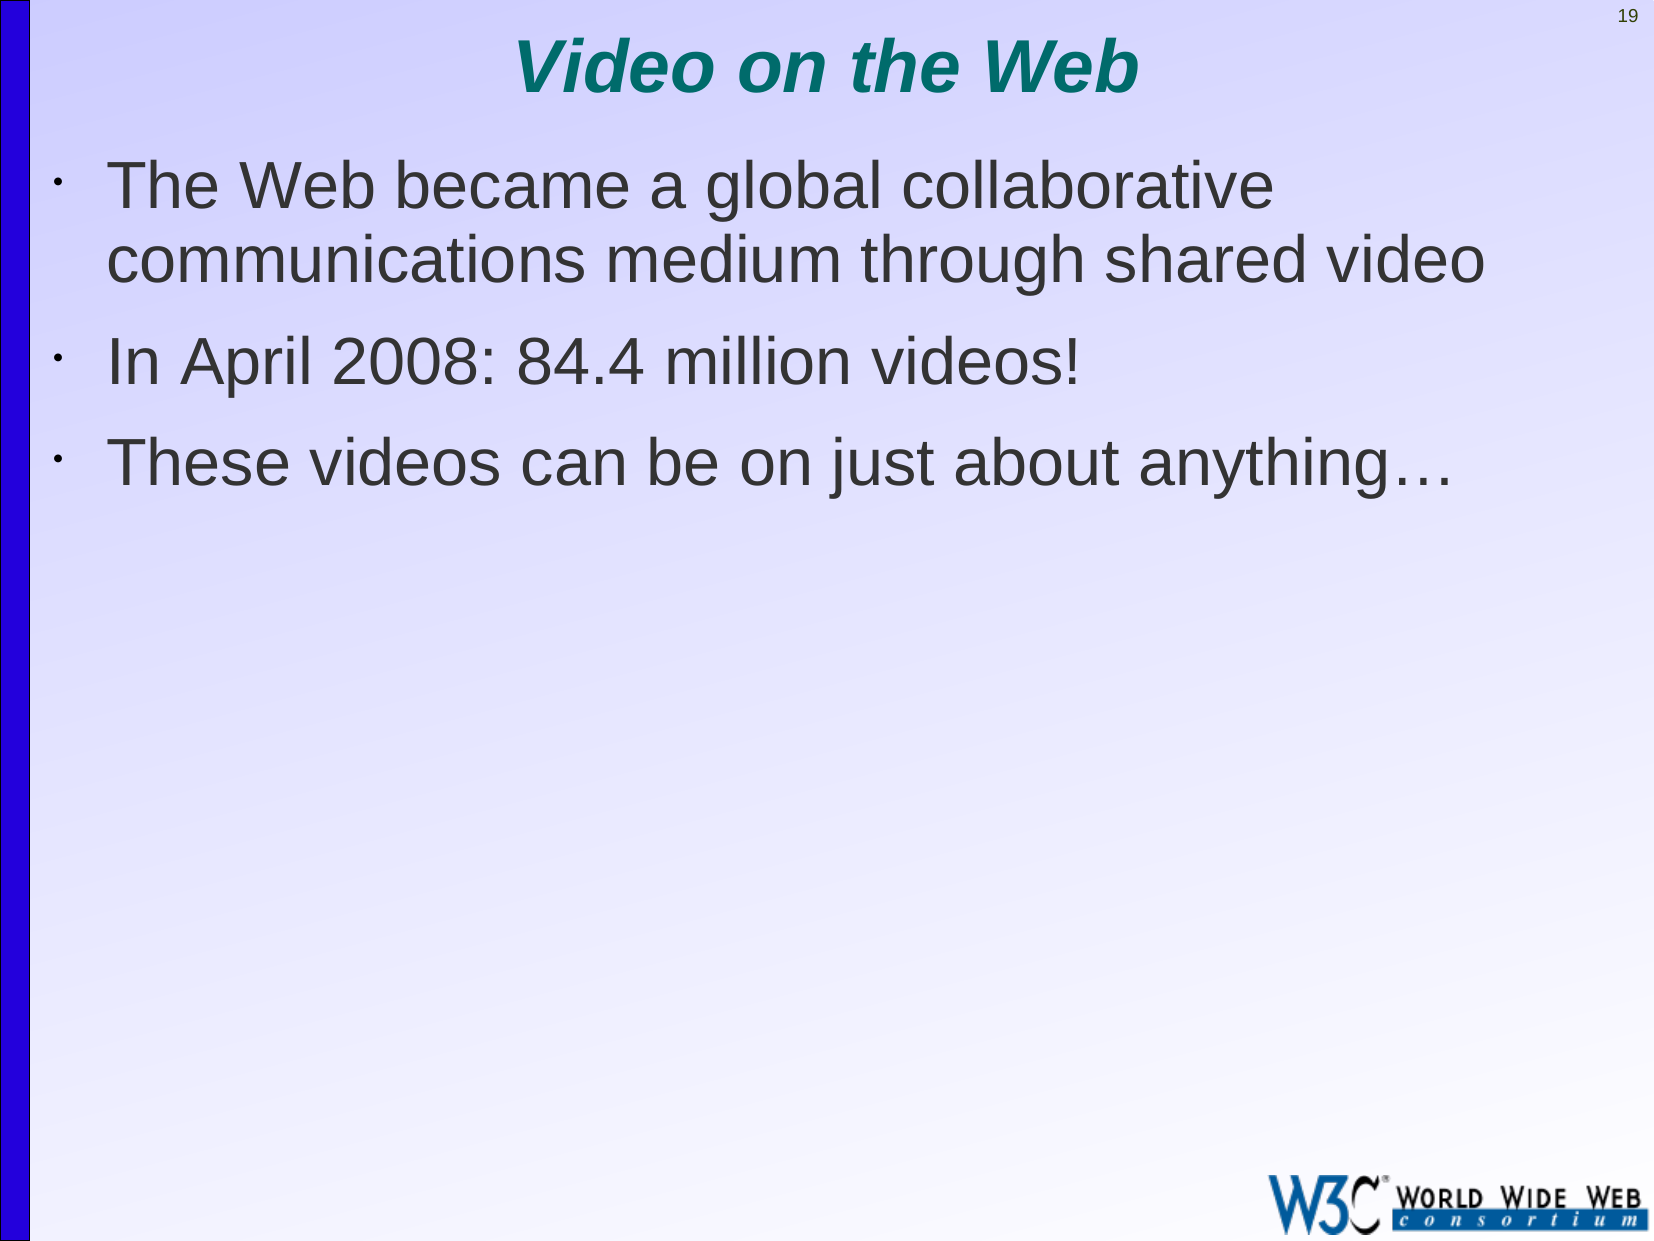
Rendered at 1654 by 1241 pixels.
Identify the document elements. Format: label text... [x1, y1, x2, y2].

picture [1263, 1175, 1654, 1235]
list The Web became a global collaborative communications medium through shared video In April 2008: 84.4 million videos! These videos can be on just about anything… [35, 147, 1618, 1134]
title Video on the Web [0, 5, 1654, 125]
